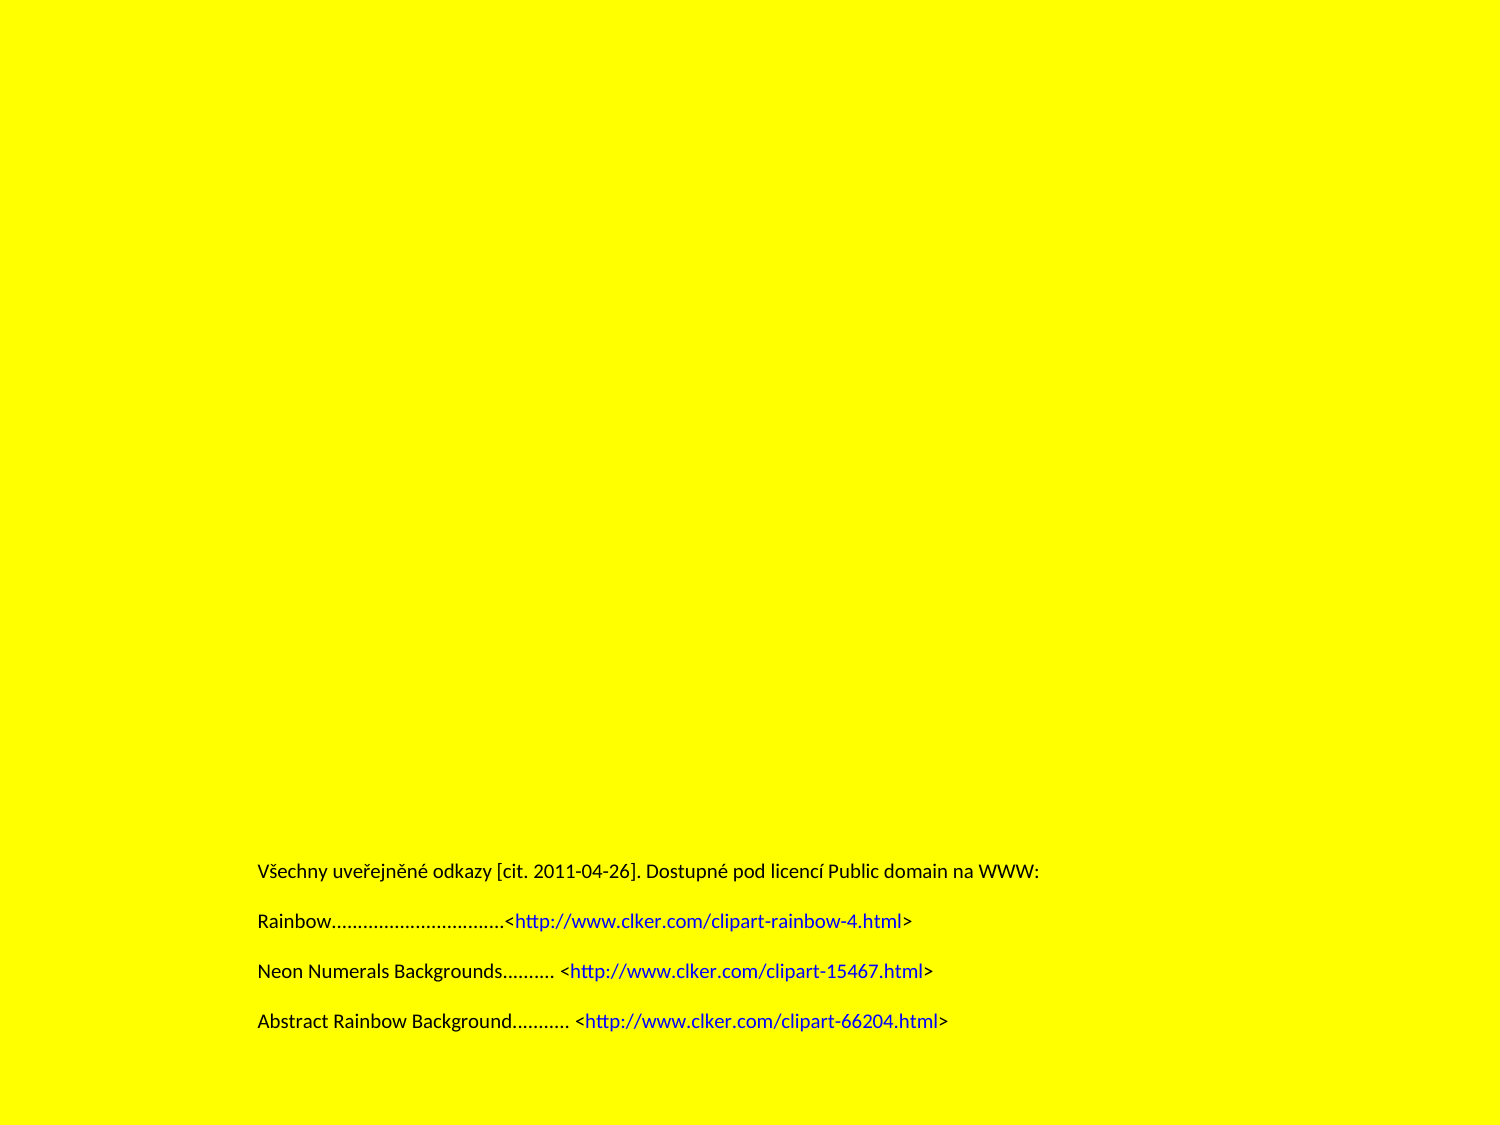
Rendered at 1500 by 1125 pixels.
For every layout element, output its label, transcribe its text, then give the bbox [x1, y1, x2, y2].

text_box Všechny uveřejněné odkazy [cit. 2011-04-26]. Dostupné pod licencí Public domain na WWW: Rainbow.................................<http://www.clker.com/clipart-rainbow-4.html> Neon Numerals Backgrounds.......... <http://www.clker.com/clipart-15467.html> Abstract Rainbow Background........... <http://www.clker.com/clipart-66204.html> [242, 849, 1056, 1090]
